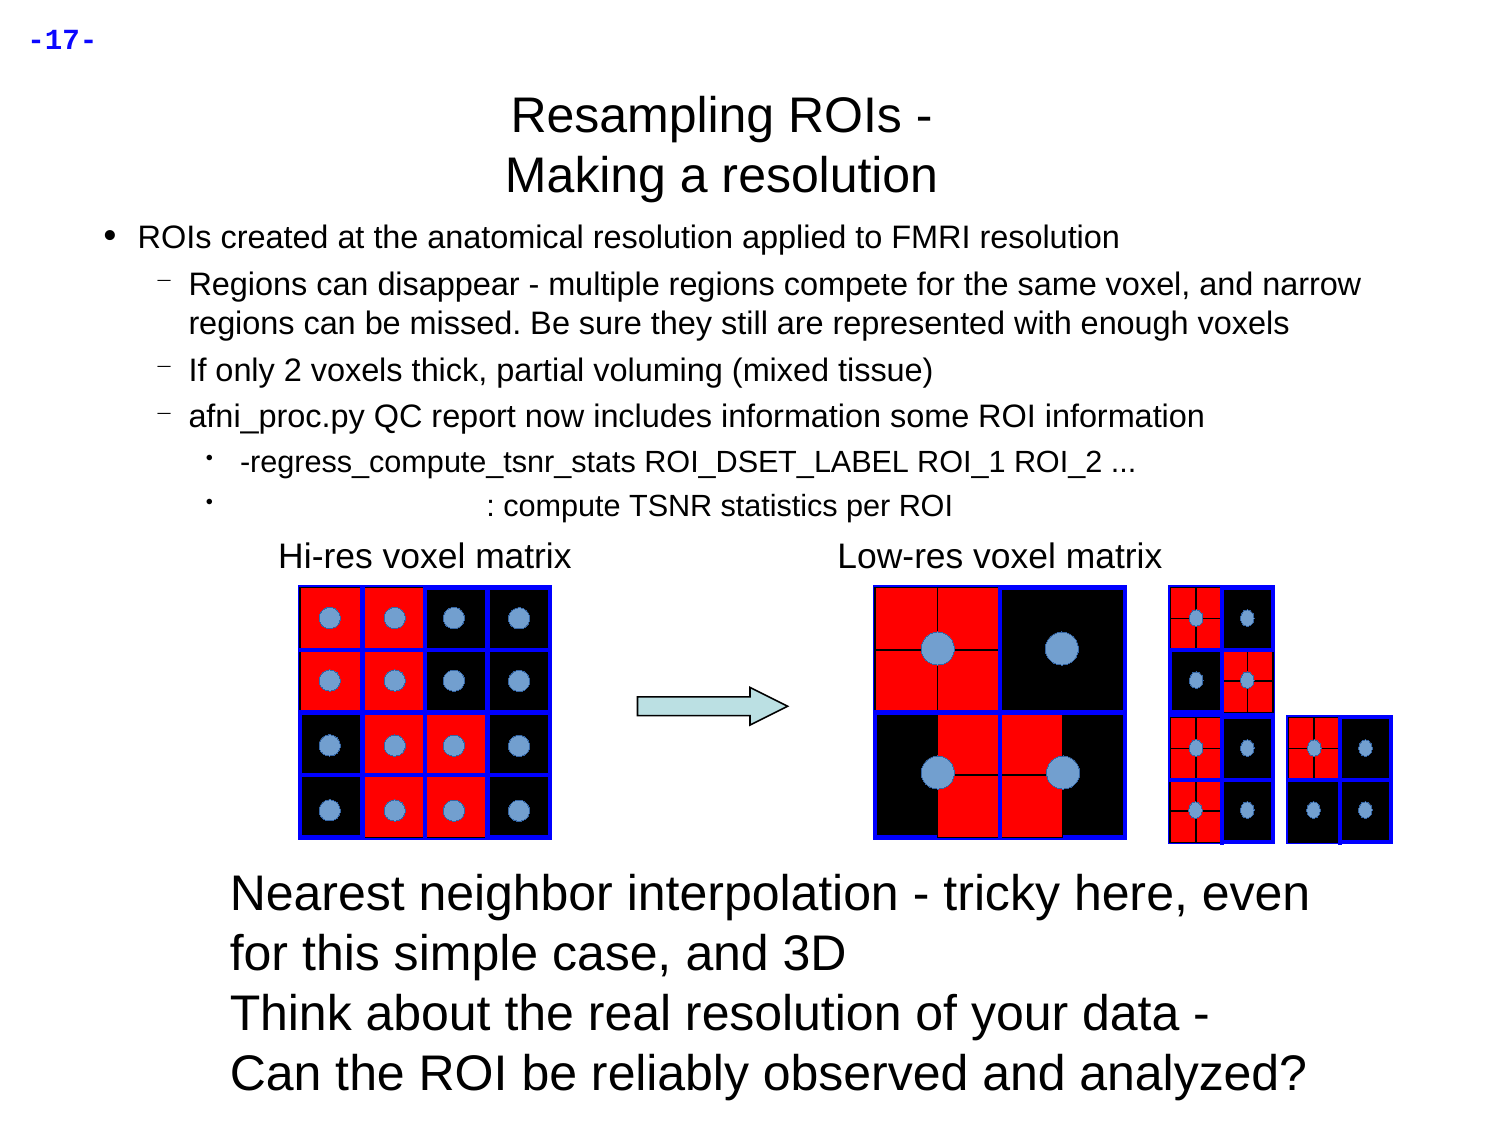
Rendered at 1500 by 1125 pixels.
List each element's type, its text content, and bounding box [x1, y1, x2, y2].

text_box [427, 652, 485, 710]
text_box [874, 715, 998, 838]
text_box [299, 652, 360, 710]
text_box Low-res voxel matrix [812, 524, 1188, 583]
text_box [365, 715, 423, 773]
text_box [365, 652, 423, 710]
text_box [637, 687, 788, 726]
text_box Resampling ROIs - Making a resolution [351, 75, 1092, 211]
text_box [1224, 587, 1274, 648]
text_box [490, 587, 550, 648]
text_box [1342, 717, 1392, 778]
text_box Nearest neighbor interpolation - tricky here, even for this simple case, and 3D Think about the real resolution of your data - Can the ROI be reliably observed and analyzed? [214, 852, 1349, 1108]
text_box [1170, 782, 1220, 843]
text_box [1170, 587, 1220, 648]
text_box [490, 777, 550, 838]
text_box [427, 587, 485, 648]
text_box [427, 715, 485, 773]
text_box [1002, 715, 1125, 838]
text_box [427, 777, 485, 838]
text_box [299, 587, 360, 648]
text_box [1224, 782, 1274, 843]
text_box Hi-res voxel matrix [237, 524, 613, 583]
text_box [1288, 782, 1338, 843]
text_box [1002, 587, 1125, 710]
text_box [490, 652, 550, 710]
text_box [1342, 782, 1392, 843]
text_box [1224, 652, 1274, 713]
list ROIs created at the anatomical resolution applied to FMRI resolution Regions can disappear - multiple regions compete for the same voxel, and narrow regions can be missed. Be sure they still are represented with enough voxels If only 2 voxels thick, partial voluming (mixed tissue) afni_proc.py QC report now includes information some ROI information -regress_compute_tsnr_stats ROI_DSET_LABEL ROI_1 ROI_2 ... : compute TSNR statistics per ROI [87, 212, 1463, 534]
text_box [1170, 717, 1220, 778]
text_box [299, 777, 360, 838]
text_box [874, 587, 998, 710]
text_box [365, 587, 423, 648]
text_box [490, 715, 550, 773]
text_box [299, 715, 360, 773]
text_box [1224, 717, 1274, 778]
text_box [1288, 717, 1338, 778]
text_box [1170, 652, 1220, 713]
text_box [365, 777, 423, 838]
